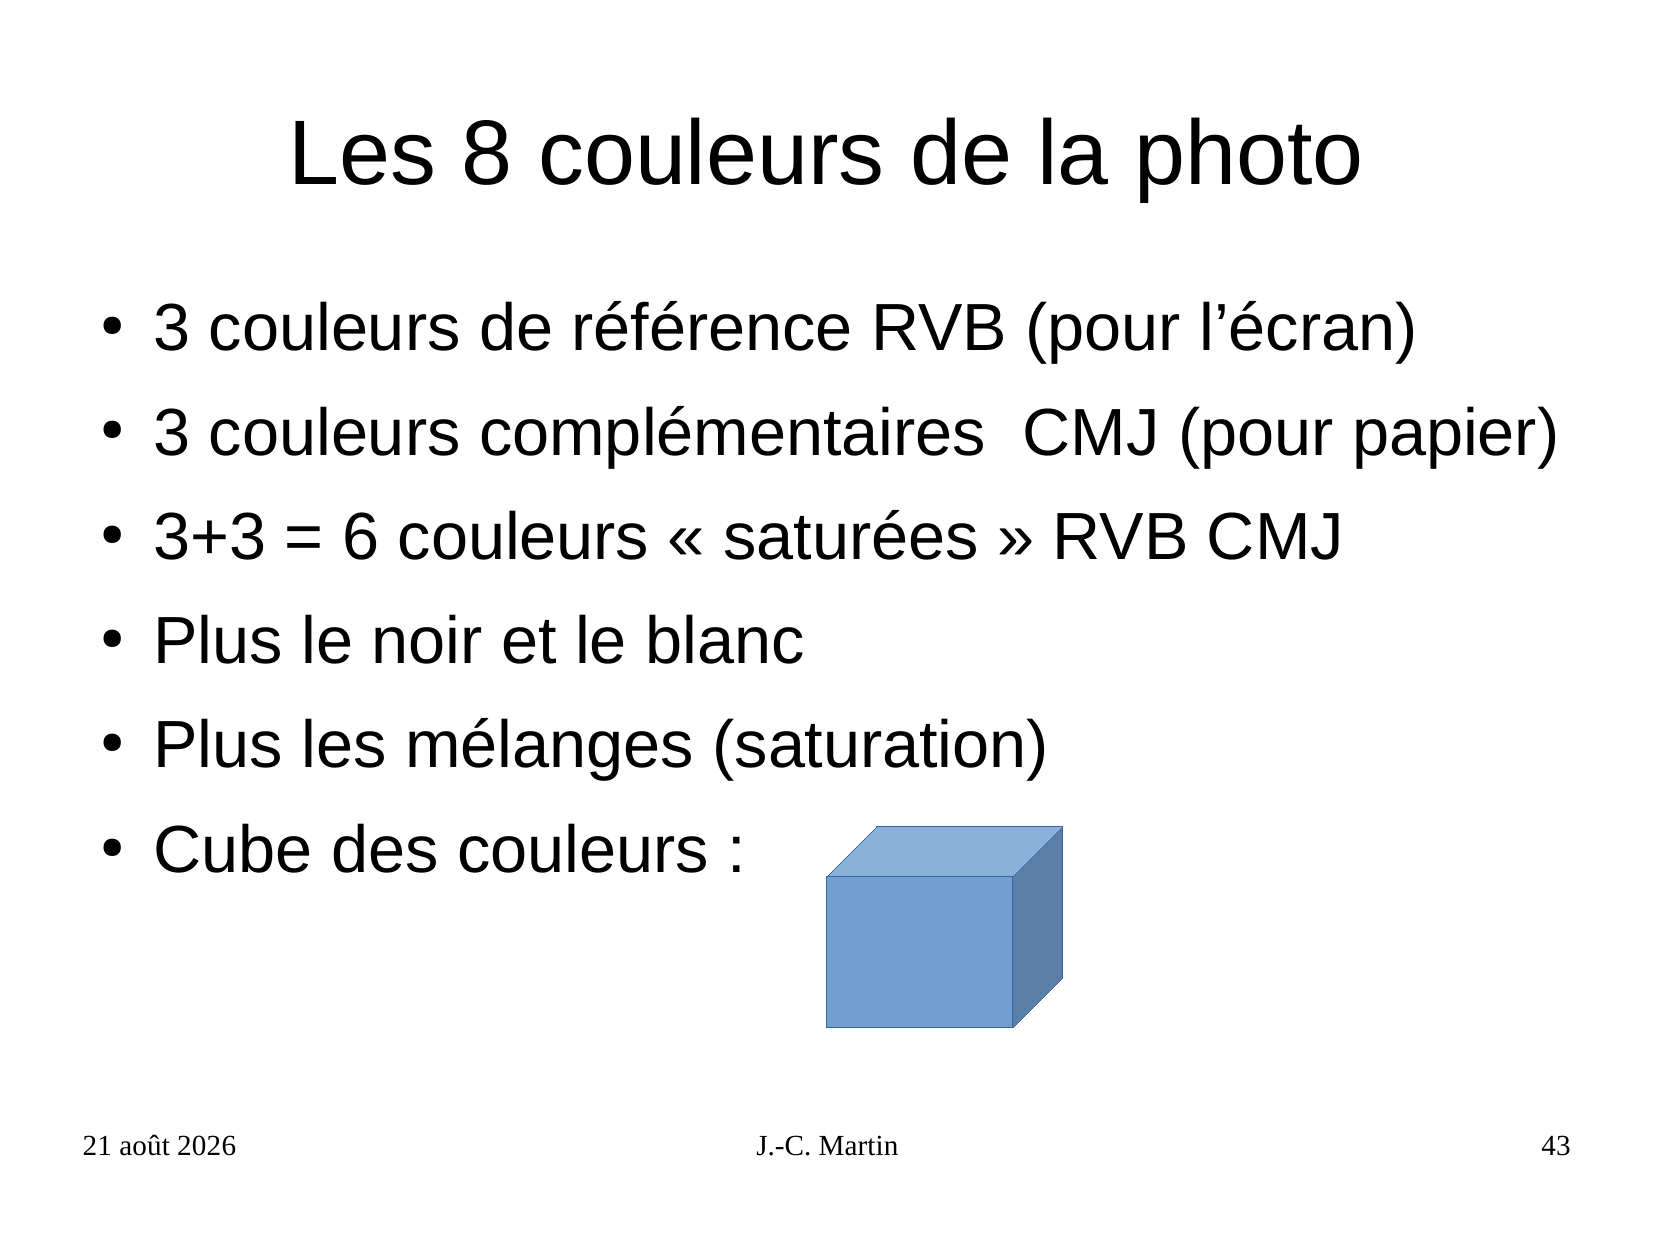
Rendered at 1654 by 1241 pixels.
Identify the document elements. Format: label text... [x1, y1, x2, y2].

text_box [826, 826, 1063, 1028]
title Les 8 couleurs de la photo [82, 49, 1571, 257]
list 3 couleurs de référence RVB (pour l’écran) 3 couleurs complémentaires CMJ (pour papier) 3+3 = 6 couleurs « saturées » RVB CMJ Plus le noir et le blanc Plus les mélanges (saturation) Cube des couleurs : [82, 290, 1571, 1010]
